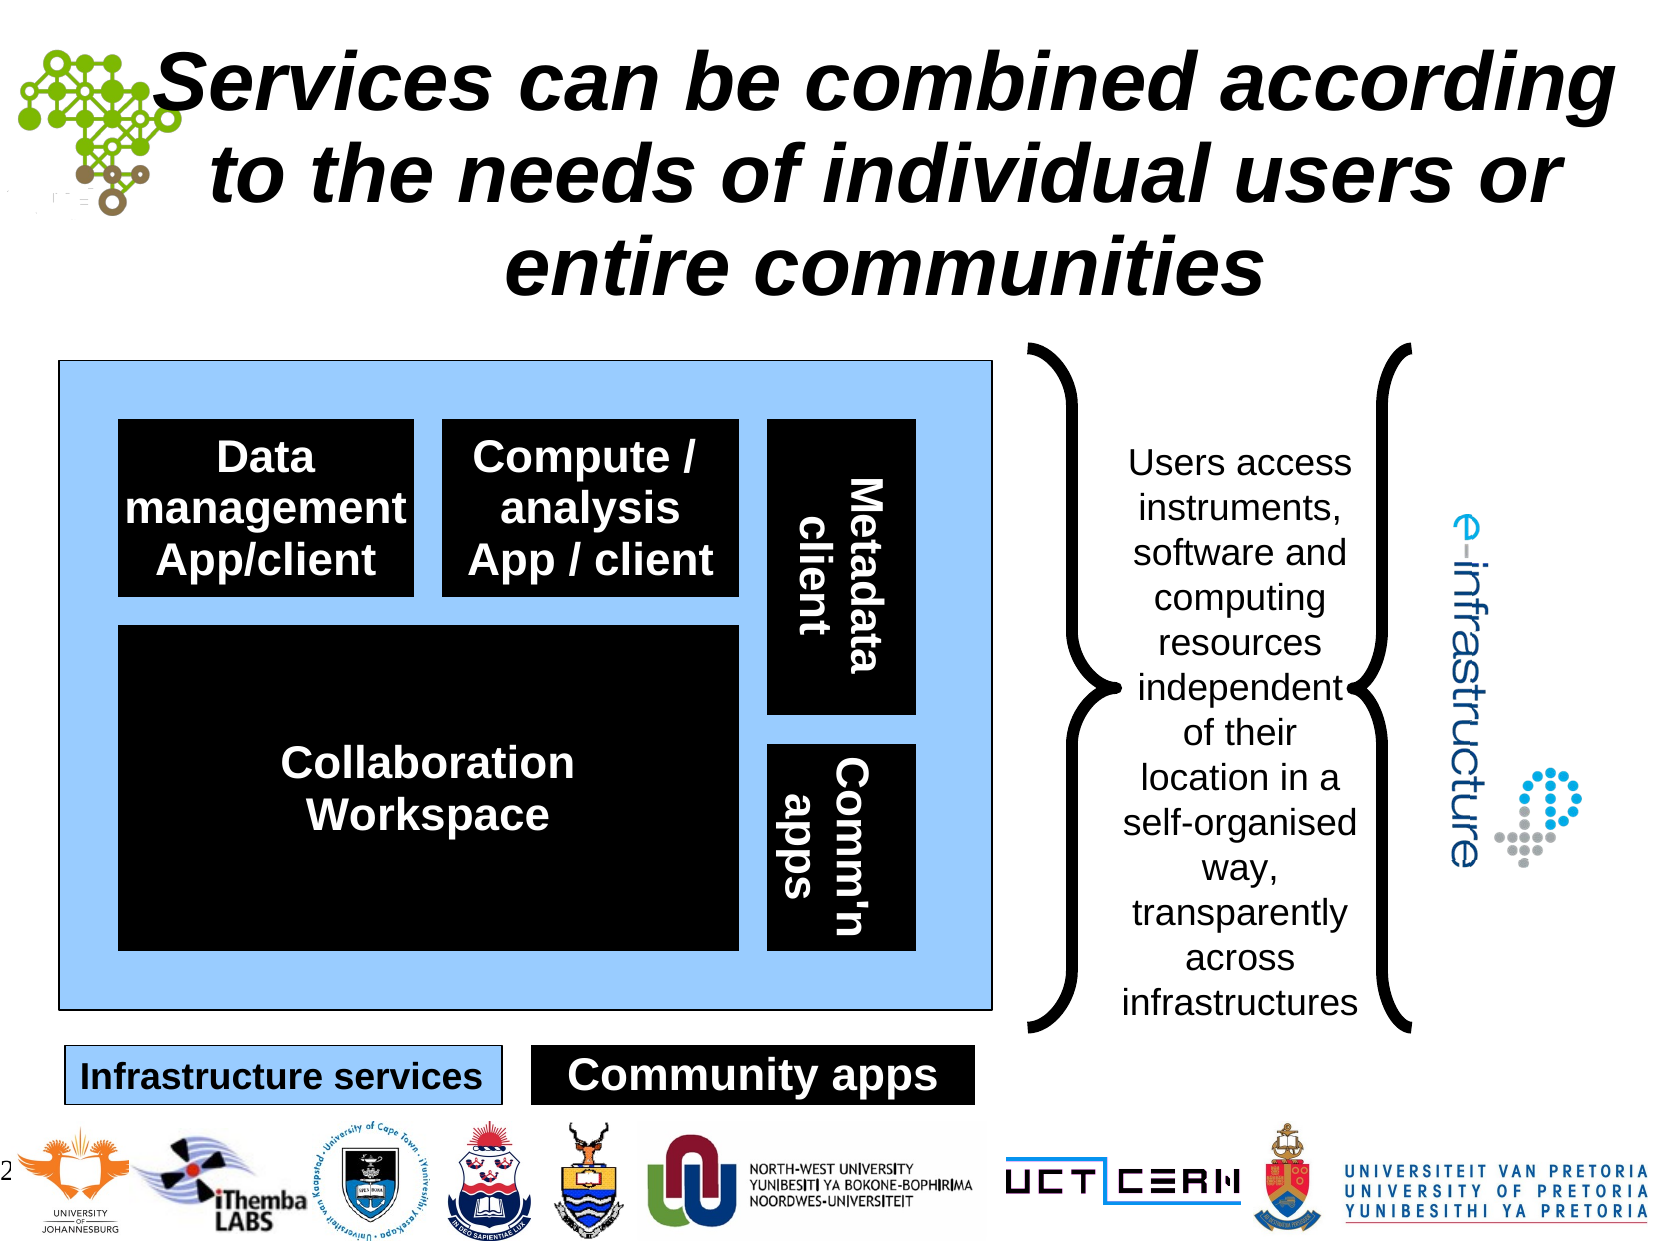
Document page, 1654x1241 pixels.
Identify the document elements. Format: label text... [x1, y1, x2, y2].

picture [553, 1121, 625, 1241]
text_box Infrastructure services [64, 1045, 502, 1105]
picture [636, 1121, 987, 1241]
picture [447, 1121, 531, 1241]
text_box [59, 360, 993, 1010]
text_box Community apps [531, 1045, 975, 1105]
text_box Comm'n apps [768, 685, 886, 1010]
picture [1451, 514, 1584, 869]
picture [1469, 519, 1475, 536]
picture [11, 1121, 308, 1241]
text_box Compute / analysis App / client [442, 419, 739, 597]
text_box Metadata client [782, 412, 901, 738]
text_box Collaboration Workspace [118, 625, 739, 951]
text_box Data management App/client [118, 419, 414, 597]
picture [7, 47, 147, 220]
picture [1006, 1157, 1241, 1205]
text_box Users access instruments, software and computing resources independent of their location in a self-organised way, transparently across infrastructures [1104, 430, 1377, 1022]
title Services can be combined according to the needs of individual users or entire communities [147, 16, 1625, 333]
picture [1253, 1121, 1648, 1241]
picture [312, 1121, 430, 1241]
